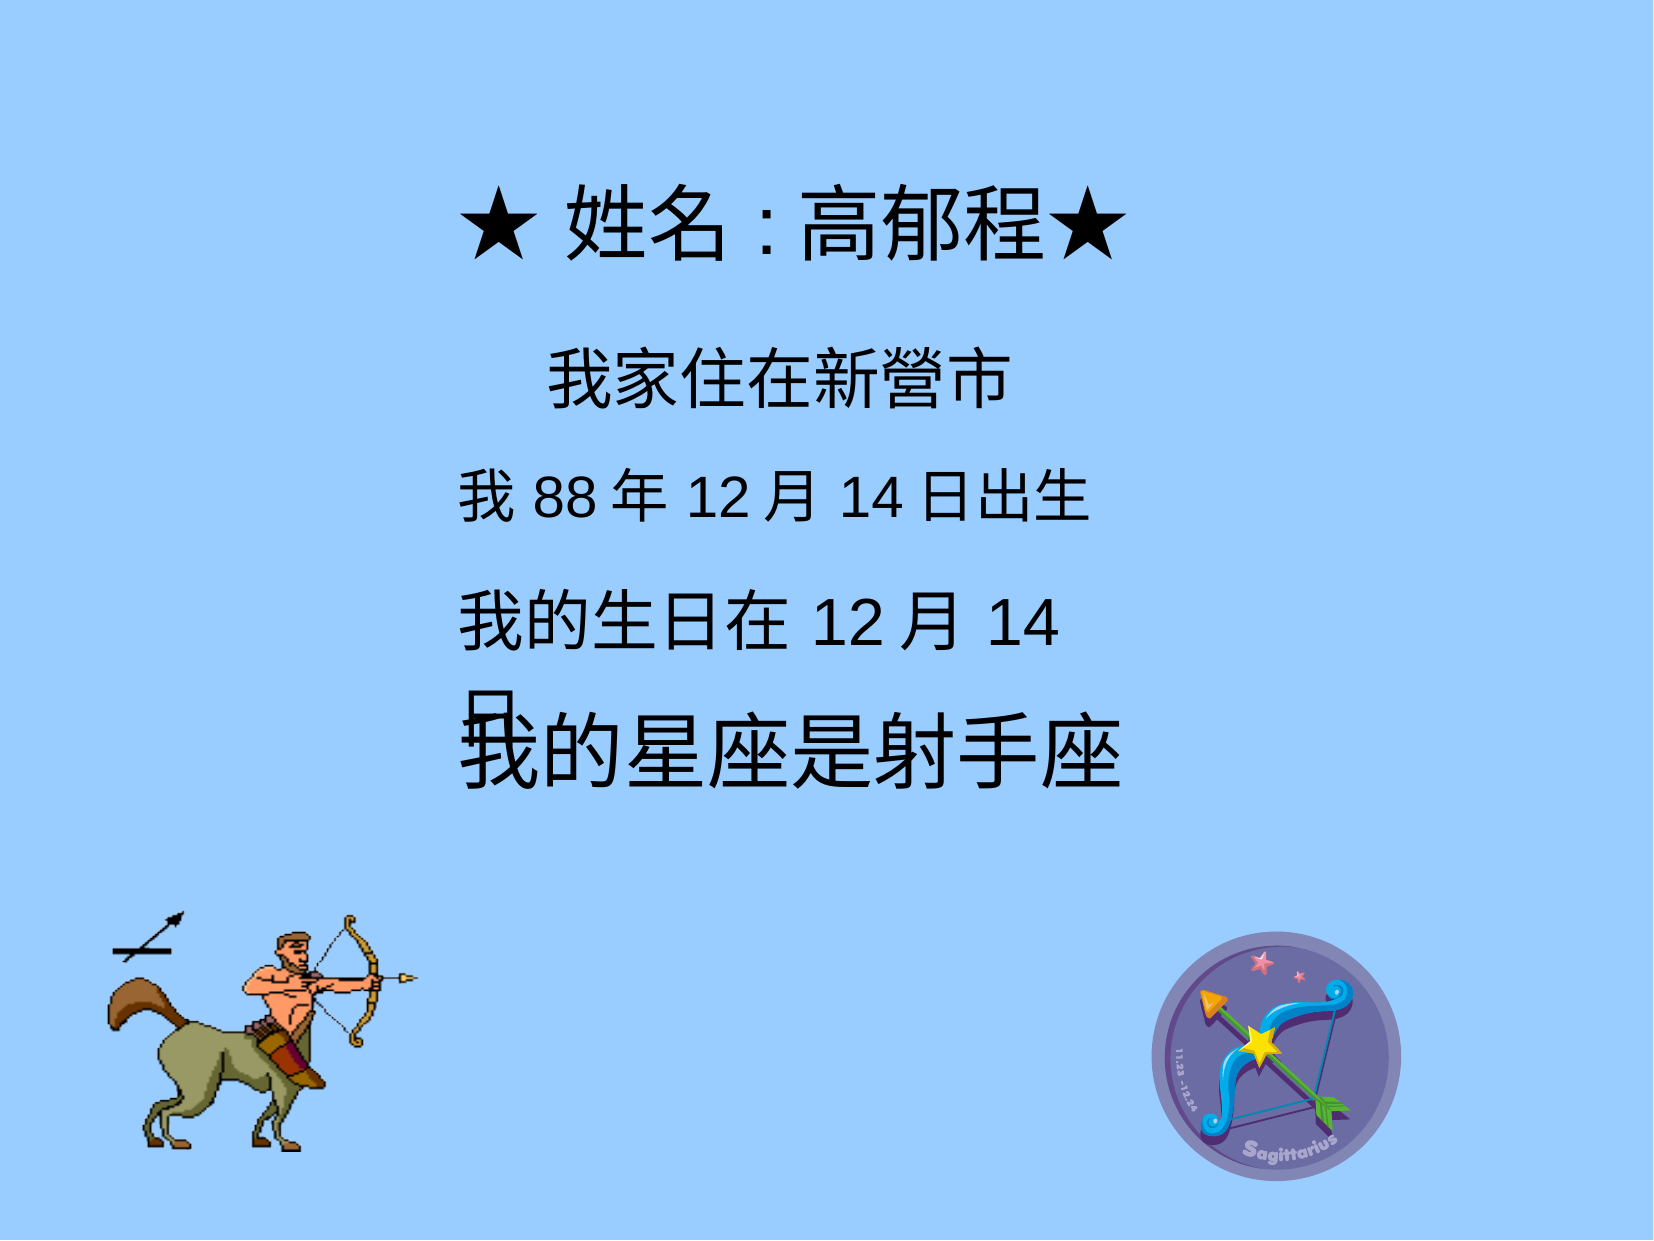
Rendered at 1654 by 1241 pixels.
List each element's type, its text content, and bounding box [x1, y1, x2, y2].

text_box 我的星座是射手座 [442, 679, 1359, 794]
picture [1151, 931, 1402, 1182]
text_box 我家住在新營市 [531, 318, 1300, 414]
picture [88, 909, 591, 1152]
text_box 我88年12月14日出生 [442, 442, 1123, 528]
text_box 我的生日在12月14日 [442, 561, 1152, 679]
text_box ★姓名:高郁程★ [442, 150, 1654, 266]
